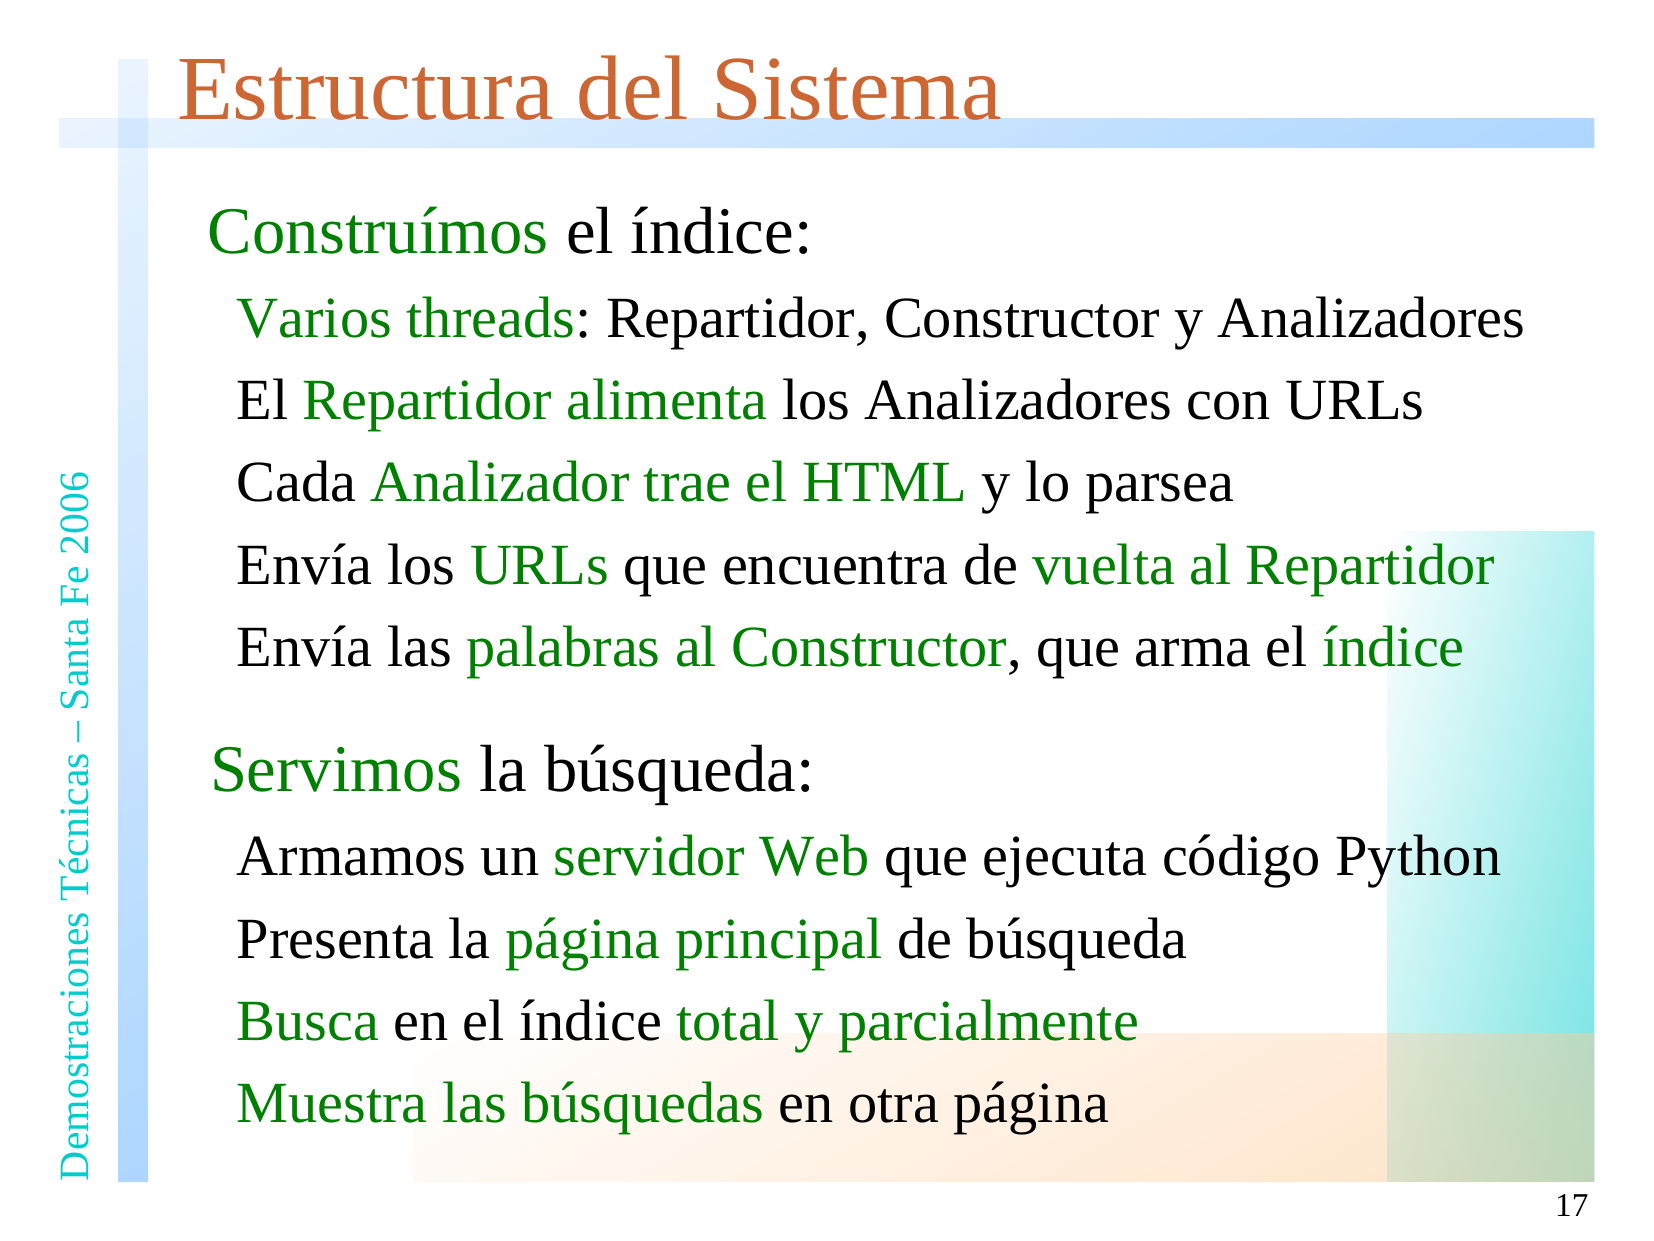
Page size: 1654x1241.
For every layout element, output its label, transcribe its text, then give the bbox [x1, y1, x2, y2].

subtitle Construímos el índice: Varios threads: Repartidor, Constructor y Analizadores El Repartidor alimenta los Analizadores con URLs Cada Analizador trae el HTML y lo parsea Envía los URLs que encuentra de vuelta al Repartidor Envía las palabras al Constructor, que arma el índice Servimos la búsqueda: Armamos un servidor Web que ejecuta código Python Presenta la página principal de búsqueda Busca en el índice total y parcialmente Muestra las búsquedas en otra página [147, 147, 1595, 1181]
title Estructura del Sistema [177, 25, 1595, 147]
